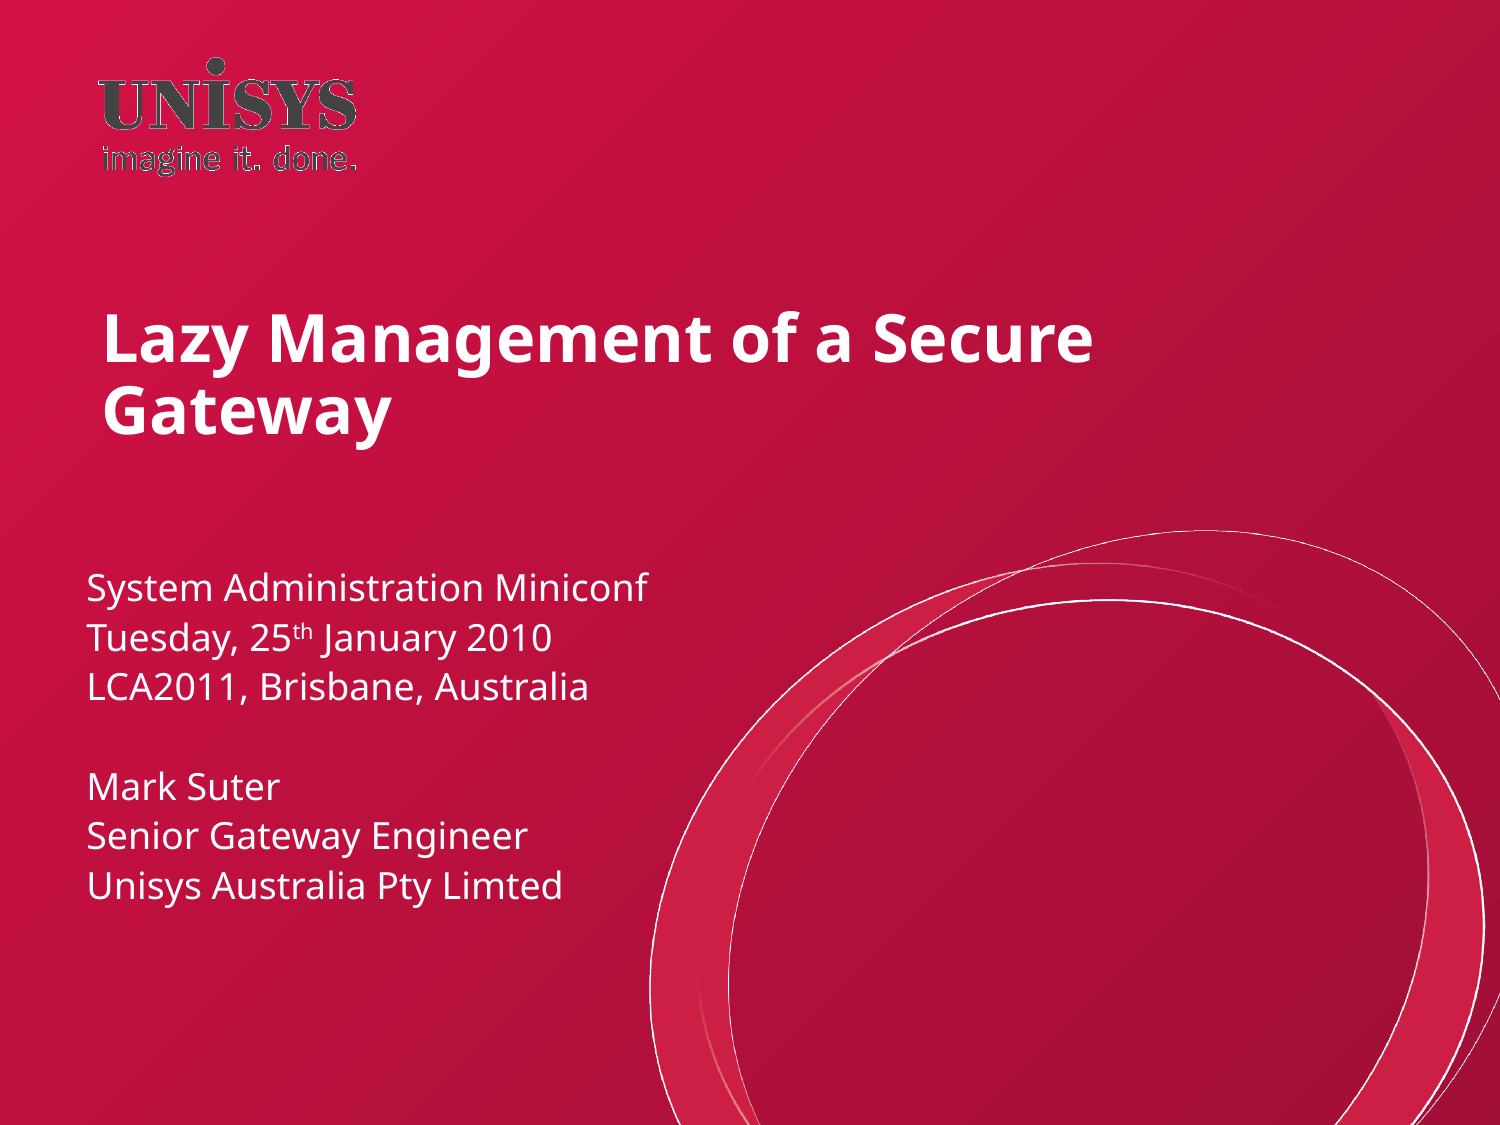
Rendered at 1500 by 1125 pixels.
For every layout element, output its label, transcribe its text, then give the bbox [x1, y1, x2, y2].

picture [645, 526, 1500, 1125]
subtitle System Administration Miniconf Tuesday, 25th January 2010 LCA2011, Brisbane, Australia Mark Suter Senior Gateway Engineer Unisys Australia Pty Limted [86, 533, 932, 938]
title Lazy Management of a Secure Gateway [86, 248, 1388, 506]
